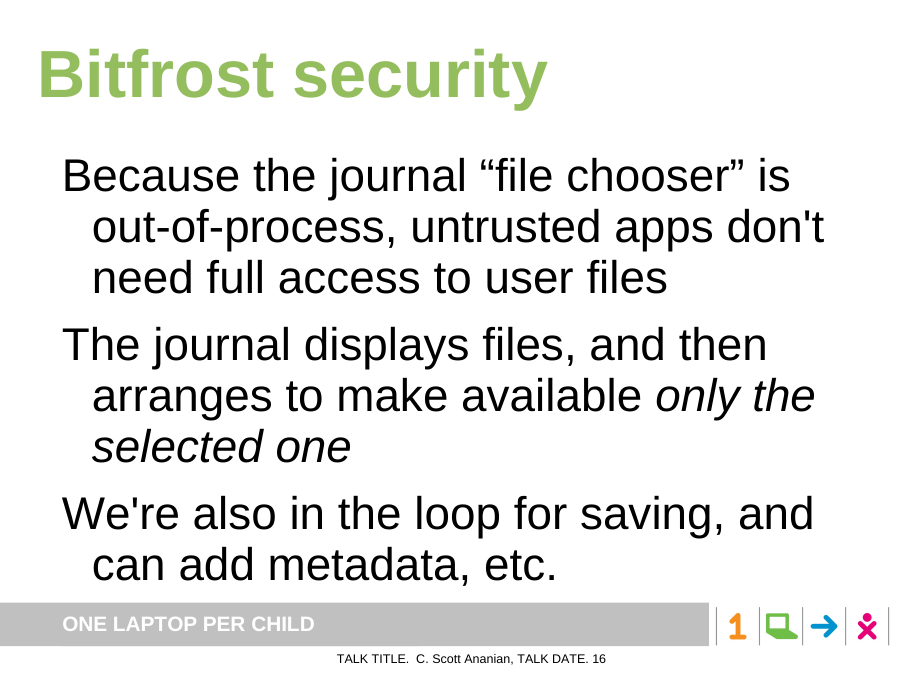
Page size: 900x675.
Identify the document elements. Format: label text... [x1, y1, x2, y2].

picture [844, 598, 898, 655]
list Because the journal “file chooser” is out-of-process, untrusted apps don't need full access to user files The journal displays files, and then arranges to make available only the selected one We're also in the loop for saving, and can add metadata, etc. [61, 150, 844, 675]
title Bitfrost security [37, 37, 856, 211]
